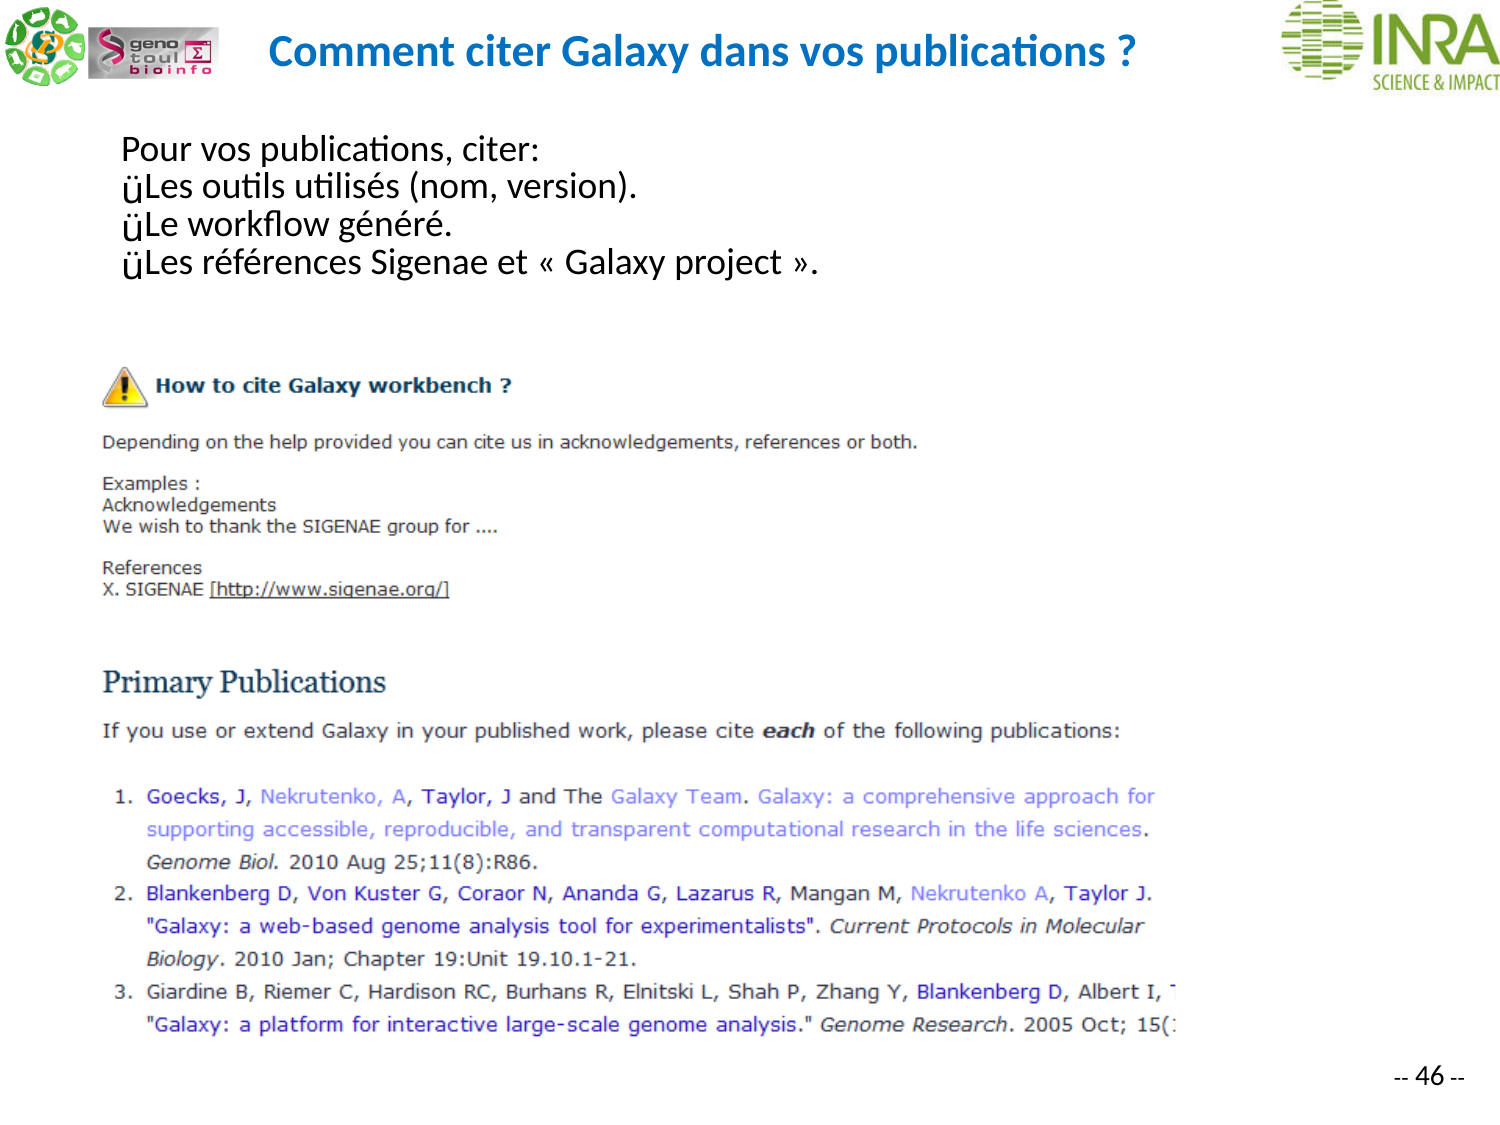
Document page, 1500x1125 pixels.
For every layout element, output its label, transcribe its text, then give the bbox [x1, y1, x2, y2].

picture [5, 7, 85, 86]
text_box Pour vos publications, citer: Les outils utilisés (nom, version). Le workflow généré. Les références Sigenae et « Galaxy project ». [106, 125, 1353, 324]
picture [88, 27, 219, 79]
picture [53, 361, 928, 614]
picture [1281, 0, 1500, 110]
text_box Comment citer Galaxy dans vos publications ? [253, 24, 1270, 96]
picture [88, 656, 1176, 1059]
